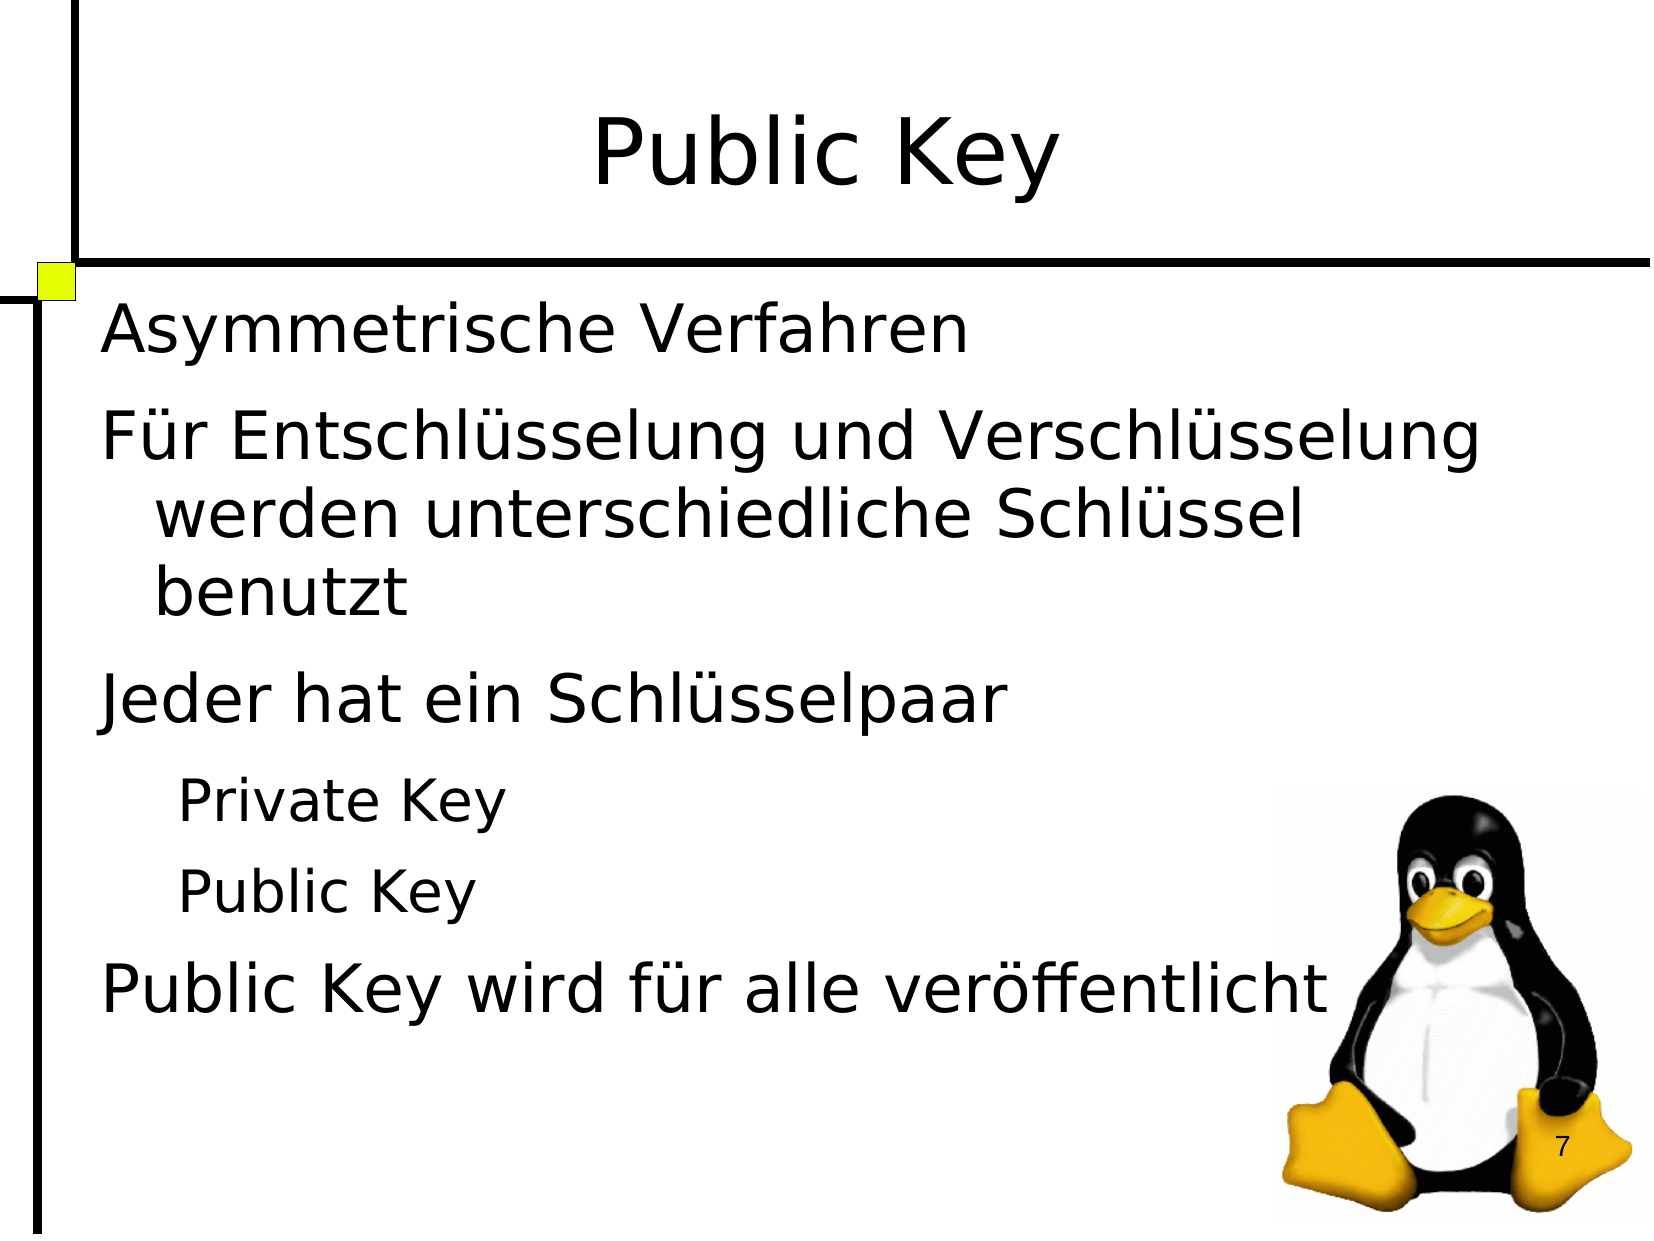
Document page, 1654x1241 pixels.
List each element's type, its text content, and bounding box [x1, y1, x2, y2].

list Asymmetrische Verfahren Für Entschlüsselung und Verschlüsselung werden unterschiedliche Schlüssel benutzt Jeder hat ein Schlüsselpaar Private Key Public Key Public Key wird für alle veröffentlicht [82, 290, 1571, 1109]
picture [1275, 787, 1642, 1223]
title Public Key [82, 49, 1571, 257]
